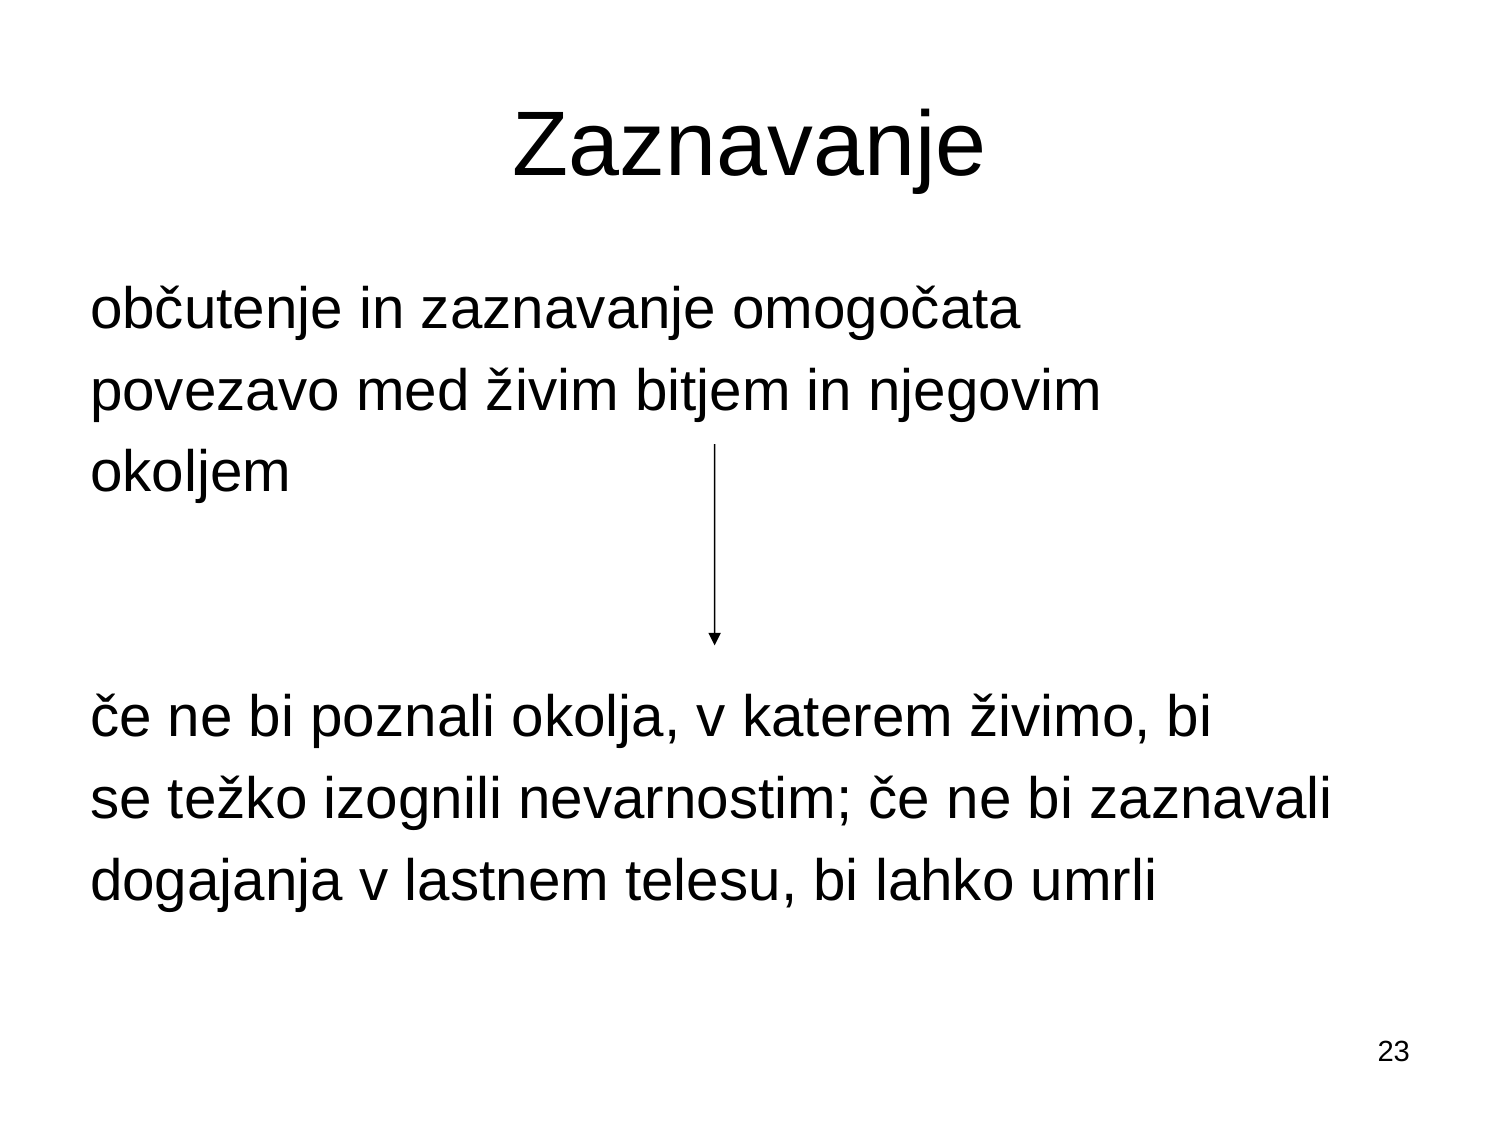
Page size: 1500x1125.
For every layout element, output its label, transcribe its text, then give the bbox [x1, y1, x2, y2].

list občutenje in zaznavanje omogočata povezavo med živim bitjem in njegovim okoljem če ne bi poznali okolja, v katerem živimo, bi se težko izognili nevarnostim; če ne bi zaznavali dogajanja v lastnem telesu, bi lahko umrli [75, 262, 1425, 1005]
title Zaznavanje [75, 45, 1425, 233]
slide_number <number> [1074, 1024, 1425, 1103]
